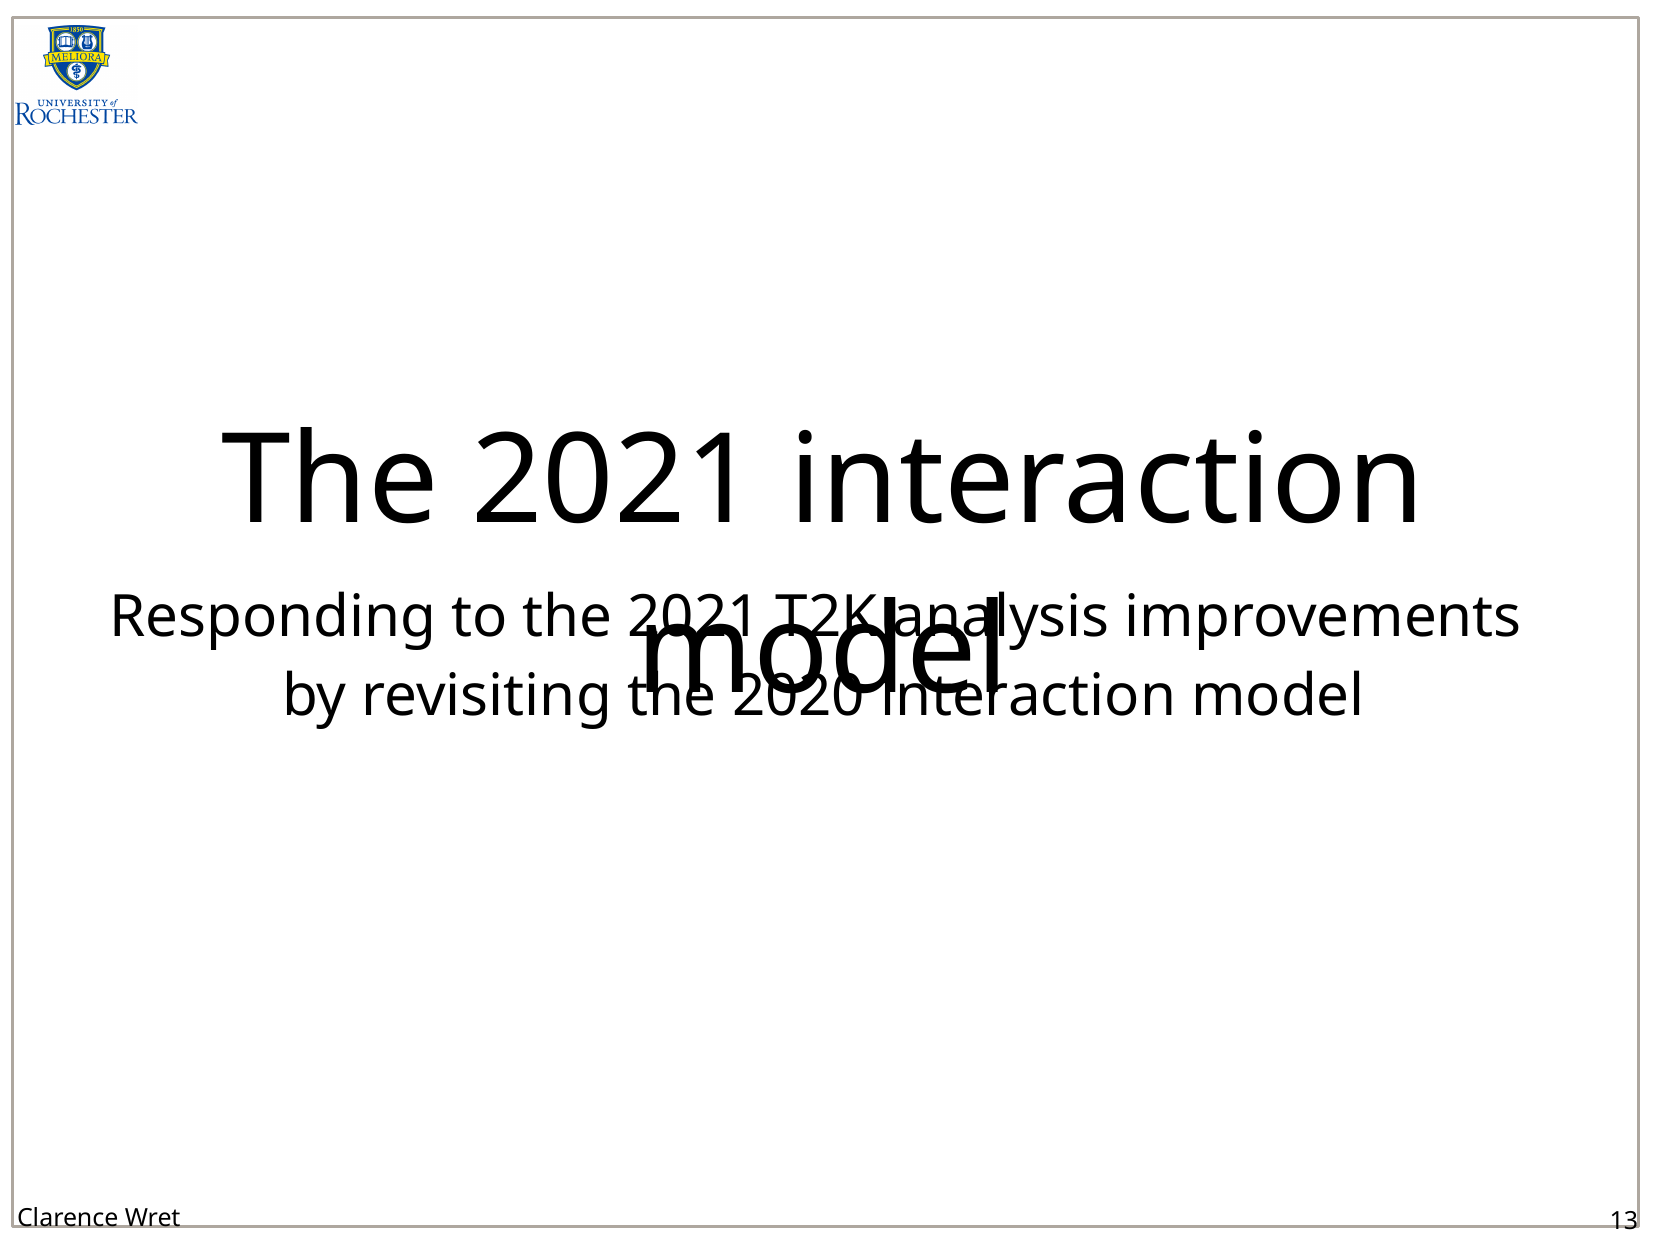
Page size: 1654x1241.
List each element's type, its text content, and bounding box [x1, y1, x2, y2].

picture [15, 25, 138, 125]
text_box Responding to the 2021 T2K analysis improvements by revisiting the 2020 interaction model [12, 566, 1635, 698]
text_box The 2021 interaction model [14, 380, 1632, 522]
